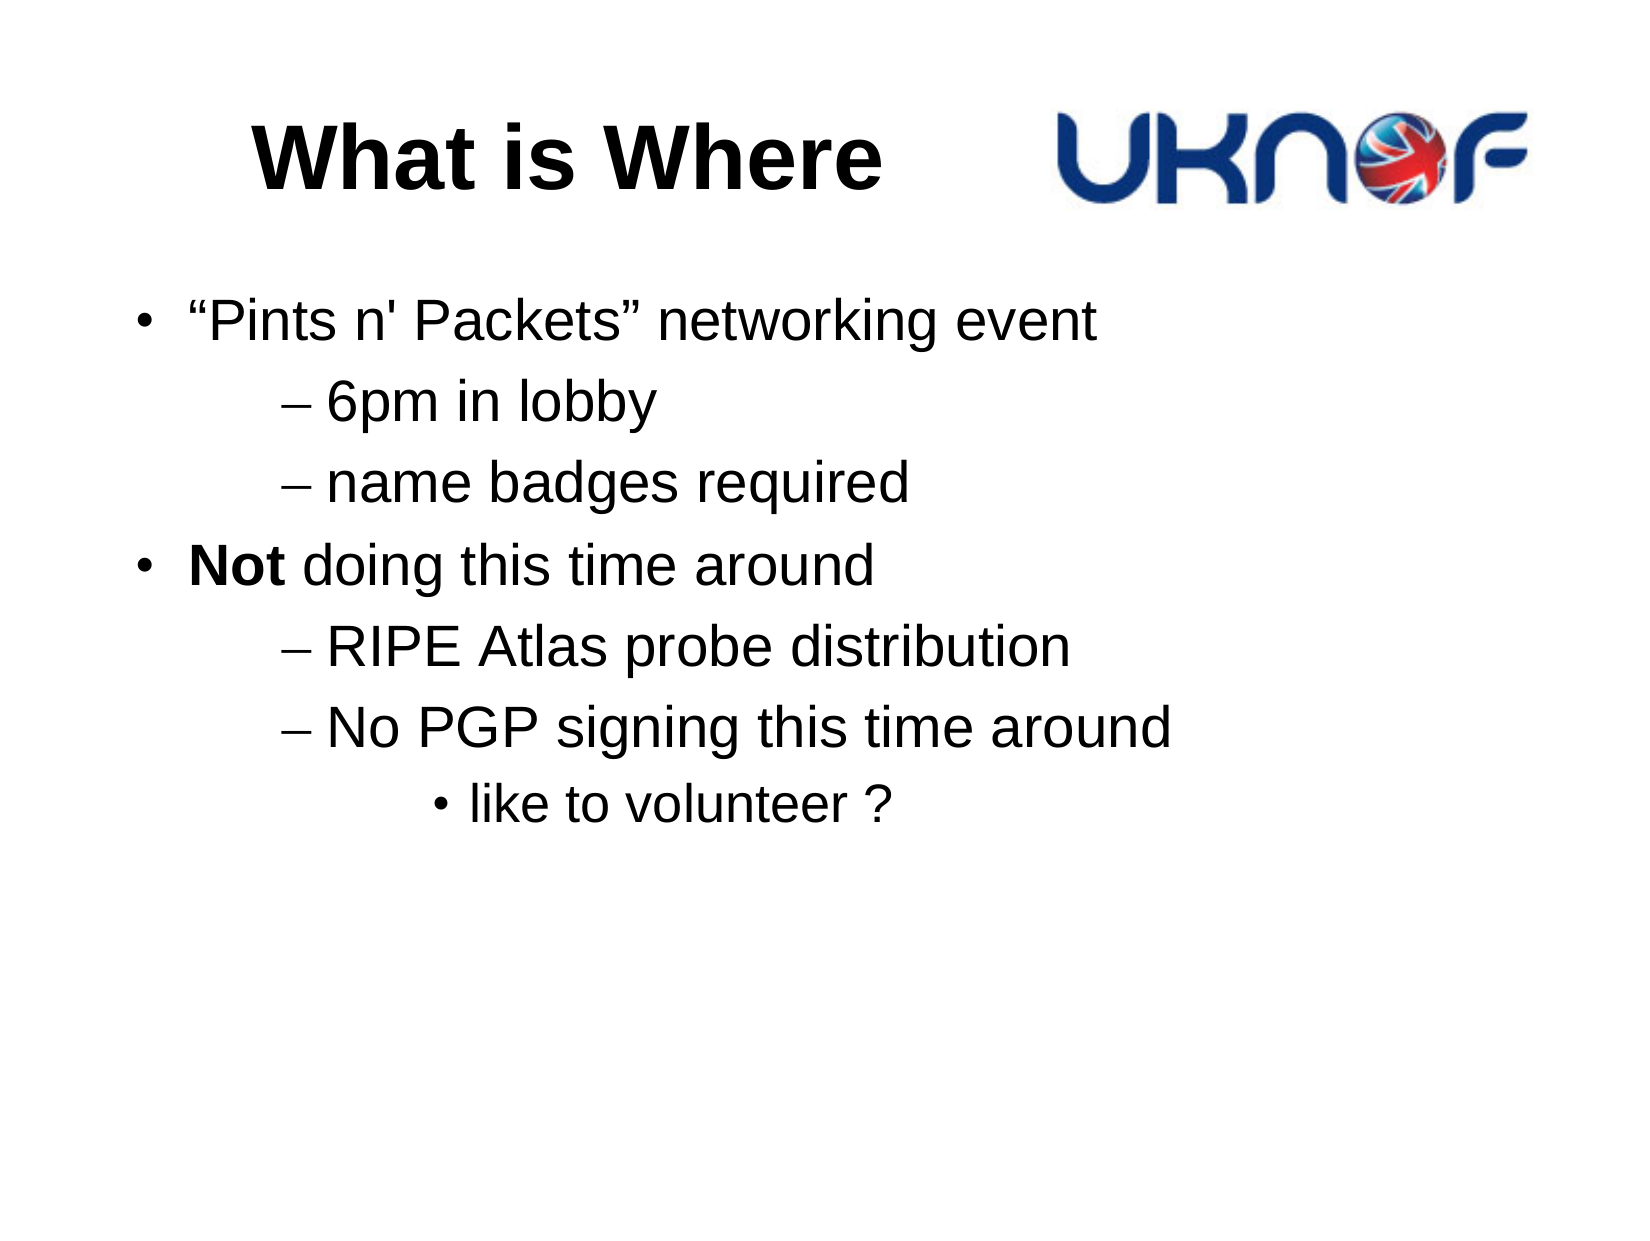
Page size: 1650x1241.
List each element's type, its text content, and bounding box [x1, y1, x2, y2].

list “Pints n' Packets” networking event 6pm in lobby name badges required Not doing this time around RIPE Atlas probe distribution No PGP signing this time around like to volunteer ? [75, 287, 1576, 1007]
picture [1050, 93, 1536, 225]
title What is Where [123, 37, 1013, 279]
